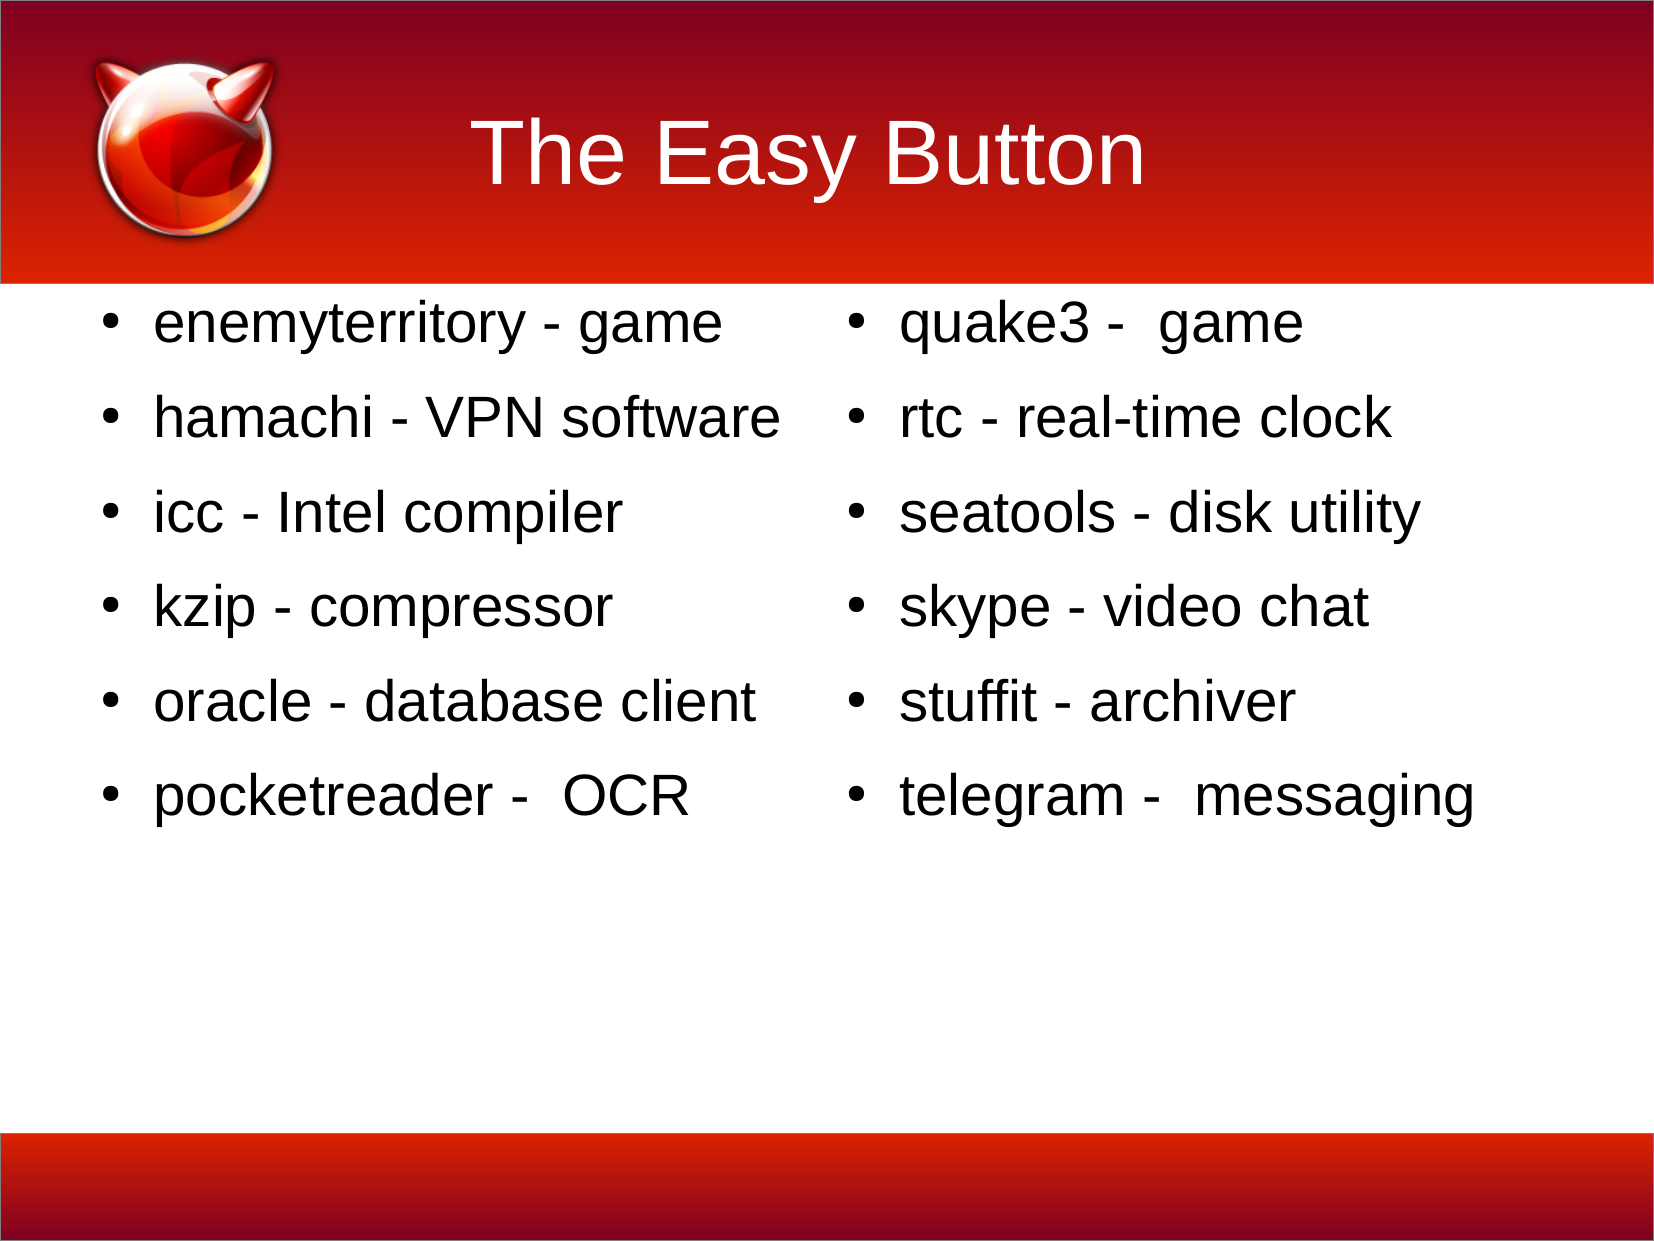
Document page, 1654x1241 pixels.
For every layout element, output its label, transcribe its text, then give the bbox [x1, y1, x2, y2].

list enemyterritory - game hamachi - VPN software icc - Intel compiler kzip - compressor oracle - database client pocketreader - OCR [82, 290, 793, 1010]
list quake3 - game rtc - real-time clock seatools - disk utility skype - video chat stuffit - archiver telegram - messaging [828, 290, 1539, 1010]
title The Easy Button [82, 49, 1536, 257]
